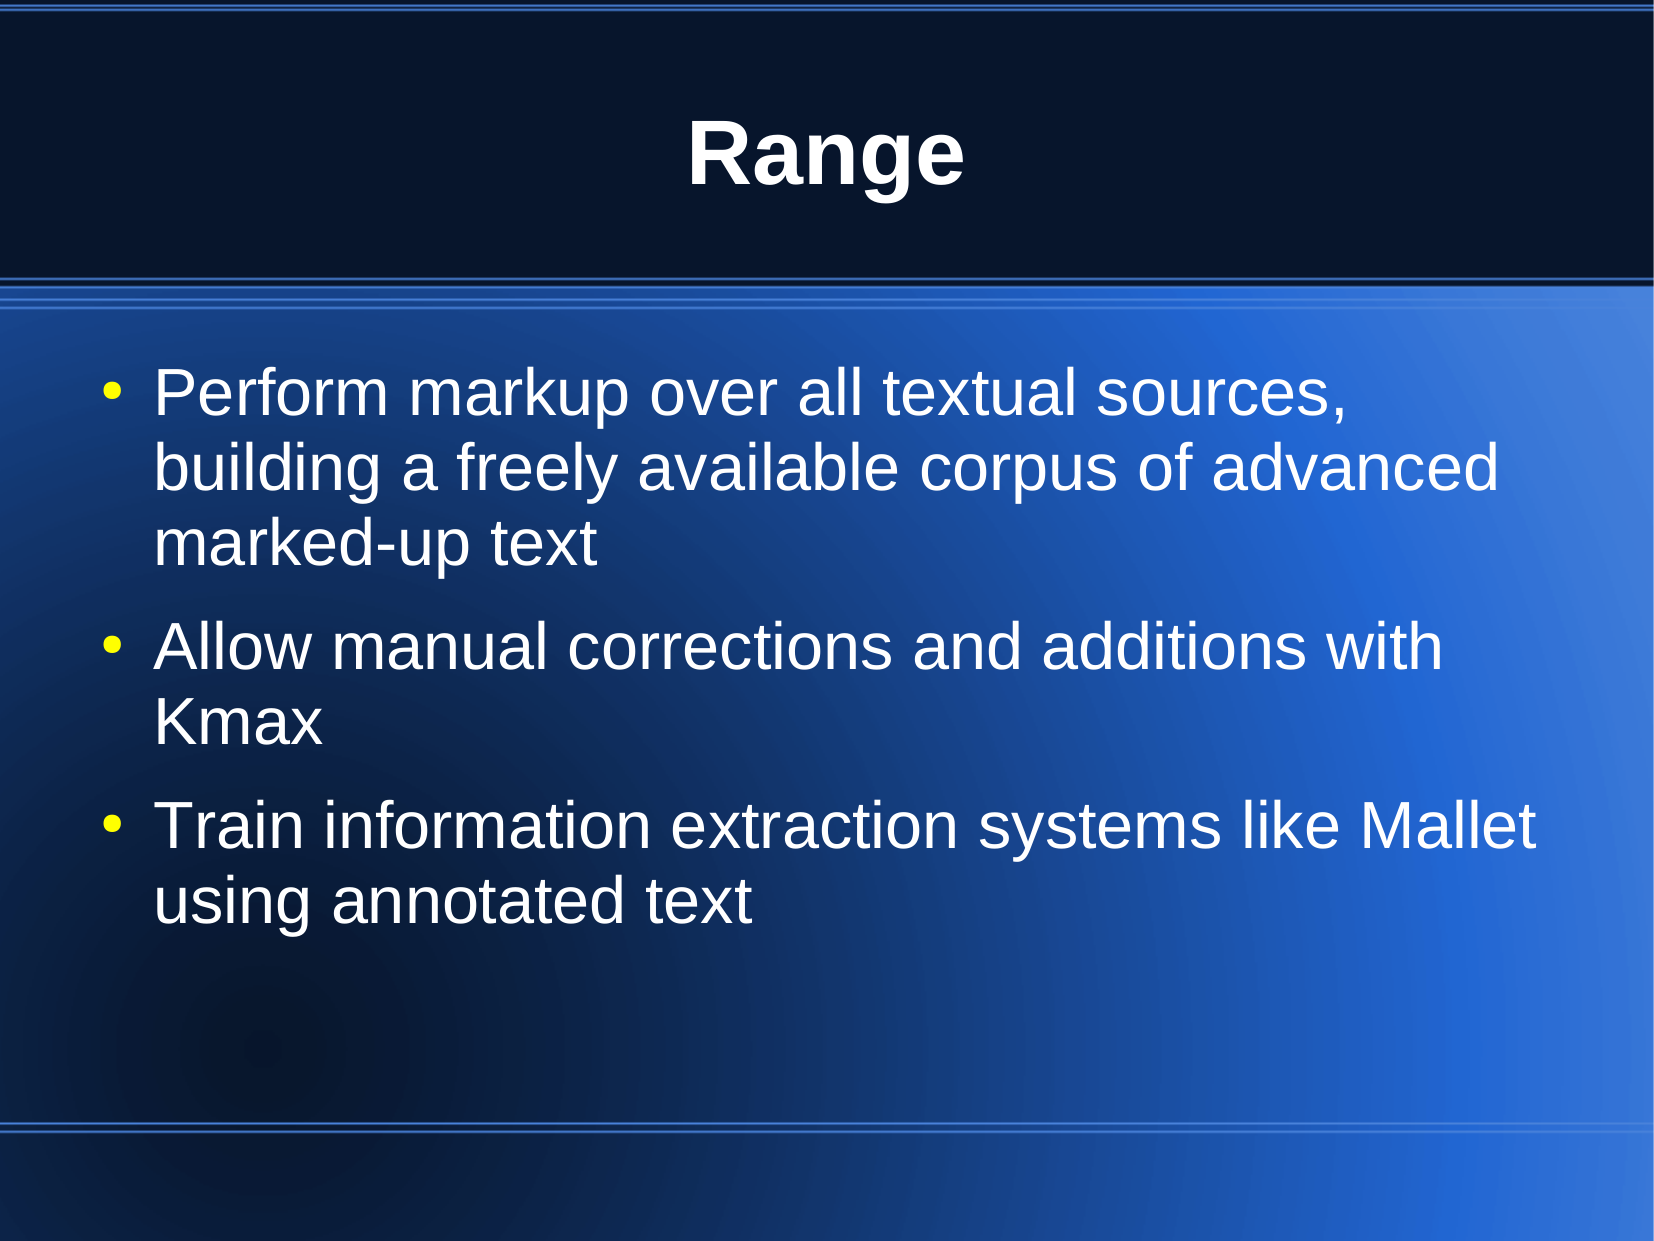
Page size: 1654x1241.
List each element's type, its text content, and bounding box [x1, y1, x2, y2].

list Perform markup over all textual sources, building a freely available corpus of advanced marked-up text Allow manual corrections and additions with Kmax Train information extraction systems like Mallet using annotated text [82, 355, 1571, 1159]
title Range [82, 56, 1571, 250]
picture [0, 0, 1654, 1241]
